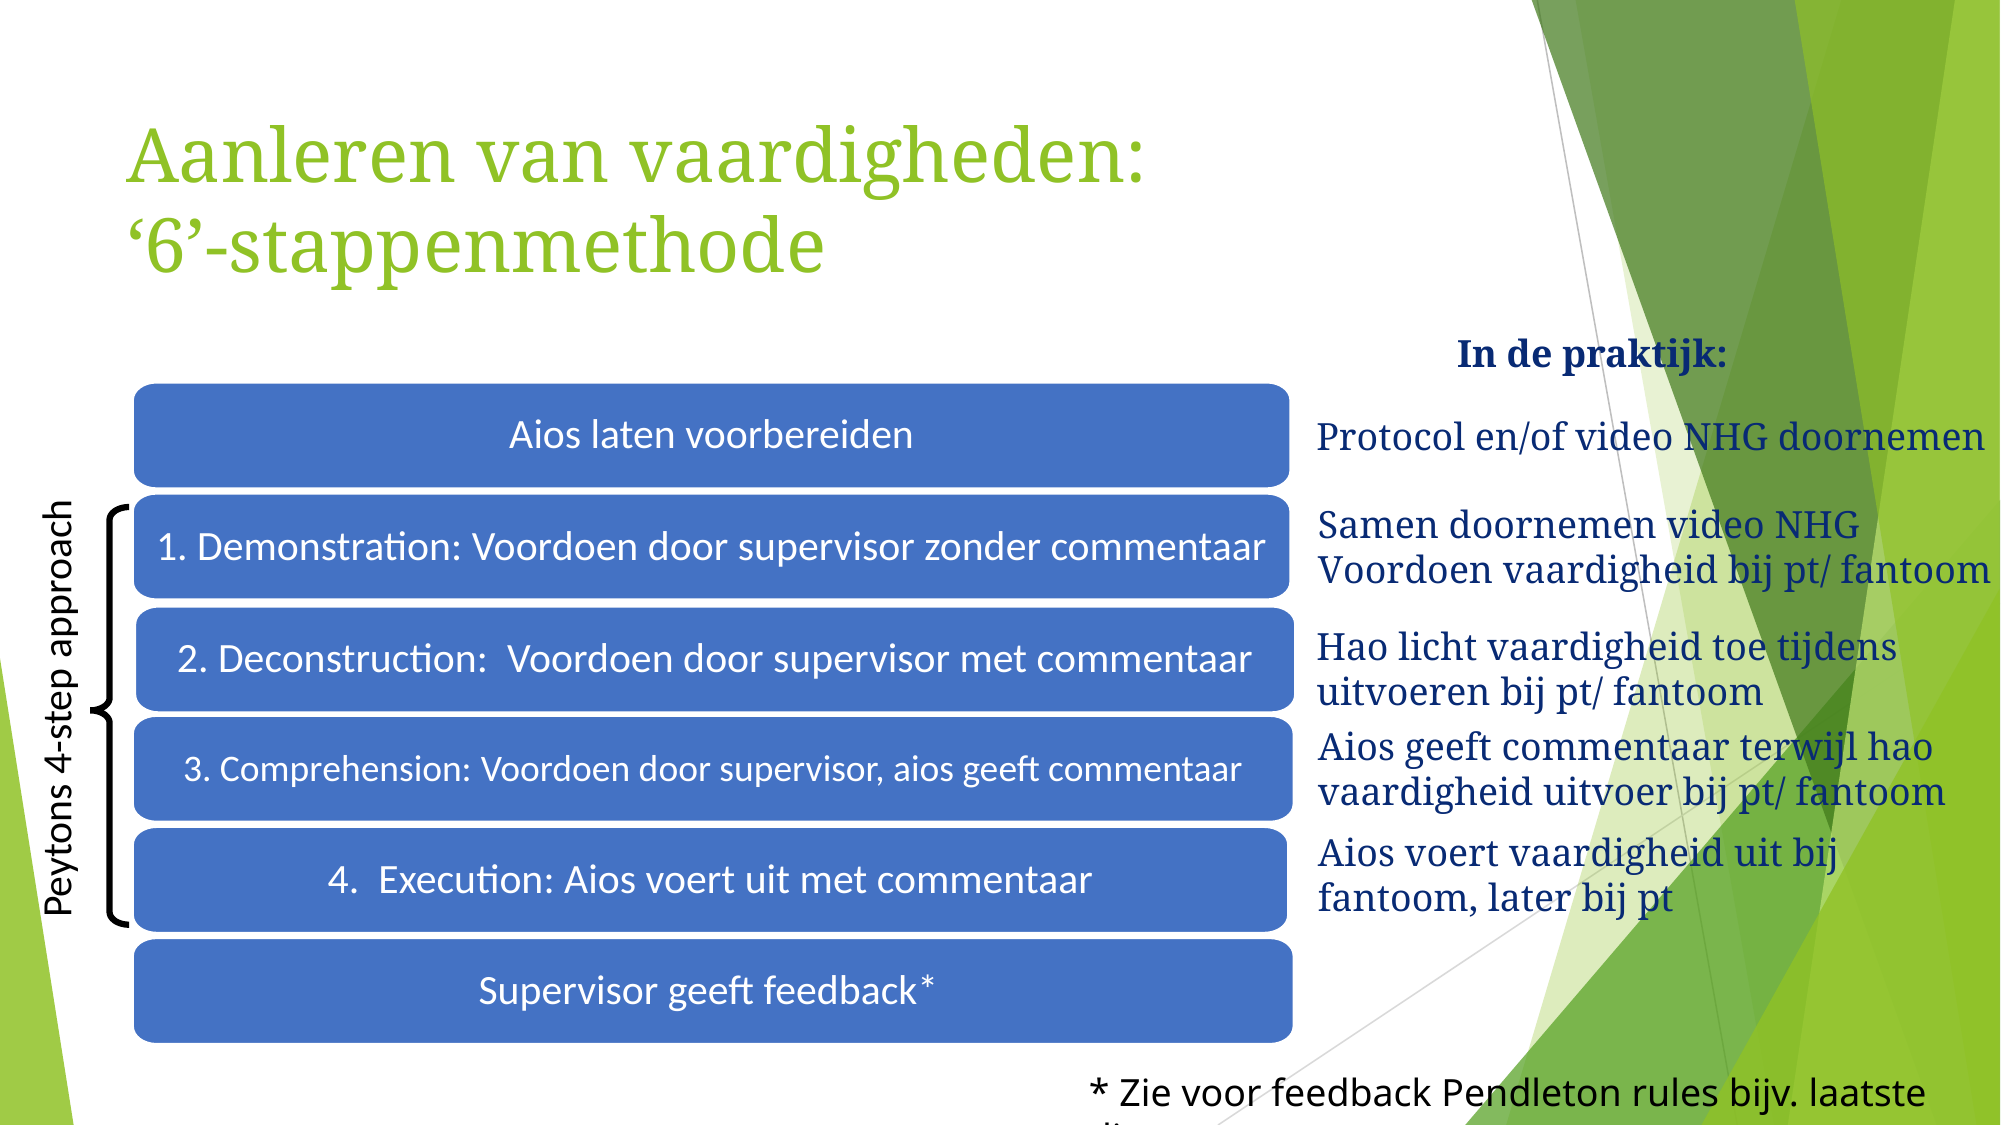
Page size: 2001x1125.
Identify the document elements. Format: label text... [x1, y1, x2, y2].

text_box 1. Demonstration: Voordoen door supervisor zonder commentaar [132, 493, 1291, 600]
text_box Supervisor geeft feedback* [132, 938, 1294, 1044]
text_box 3. Comprehension: Voordoen door supervisor, aios geeft commentaar [132, 715, 1294, 822]
text_box Aios geeft commentaar terwijl hao vaardigheid uitvoer bij pt/ fantoom [1302, 715, 2000, 821]
text_box Peytons 4-step approach [21, 467, 88, 933]
text_box Hao licht vaardigheid toe tijdens uitvoeren bij pt/ fantoom [1301, 615, 2000, 722]
title Aanleren van vaardigheden: ‘6’-stappenmethode [111, 99, 1522, 317]
text_box Protocol en/of video NHG doornemen [1301, 405, 2000, 466]
text_box Samen doornemen video NHG Voordoen vaardigheid bij pt/ fantoom [1302, 493, 2000, 600]
text_box 4. Execution: Aios voert uit met commentaar [132, 826, 1289, 933]
text_box Aios laten voorbereiden [132, 382, 1291, 489]
text_box In de praktijk: [1302, 322, 1883, 383]
text_box 2. Deconstruction: Voordoen door supervisor met commentaar [135, 606, 1296, 713]
text_box Aios voert vaardigheid uit bij fantoom, later bij pt [1302, 821, 2000, 928]
text_box * Zie voor feedback Pendleton rules bijv. laatste dia [1073, 1061, 2000, 1123]
